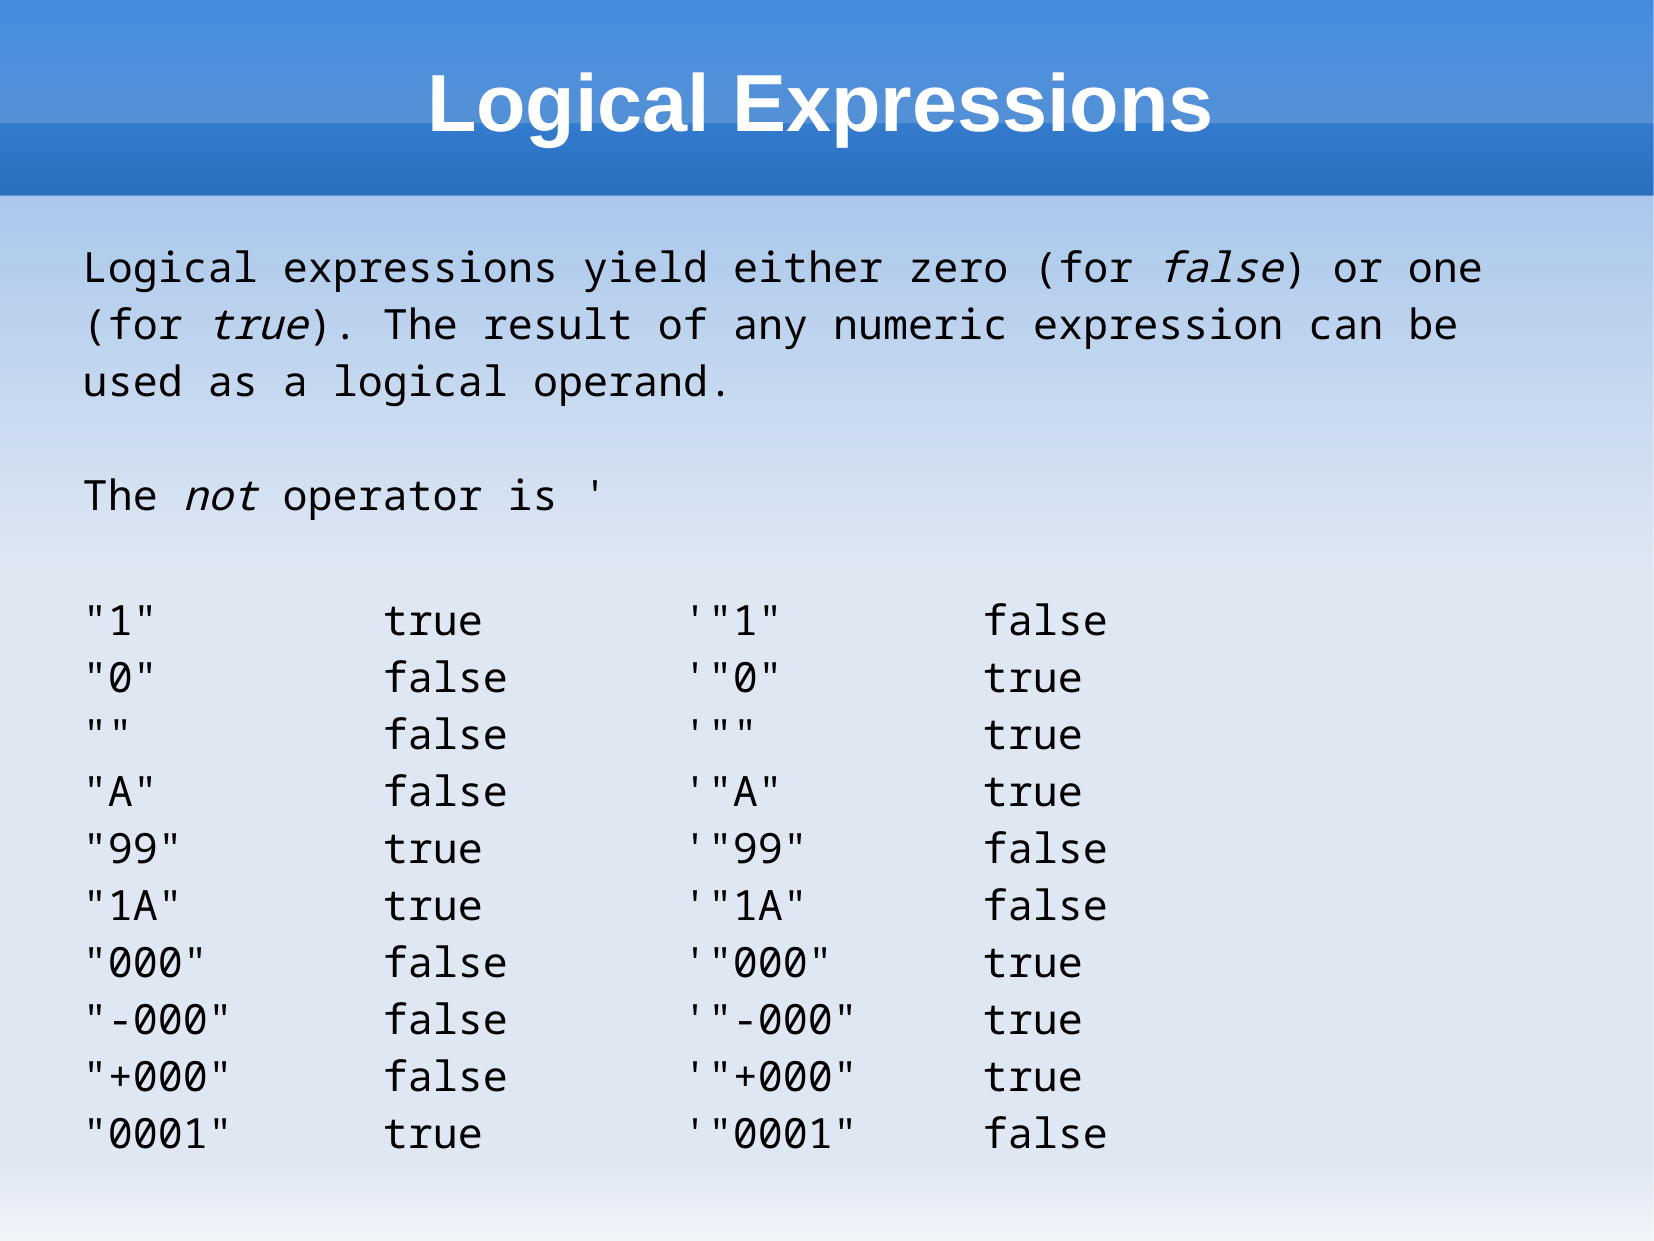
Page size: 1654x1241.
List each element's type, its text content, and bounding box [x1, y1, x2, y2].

picture [0, 0, 1654, 1241]
title Logical Expressions [76, 0, 1565, 208]
subtitle Logical expressions yield either zero (for false) or one (for true). The result of any numeric expression can be used as a logical operand. The not operator is ' "1" true '"1" false "0" false '"0" true "" false '"" true "A" false '"A" true "99" true '"99" false "1A" true '"1A" false "000" false '"000" true "-000" false '"-000" true "+000" false '"+000" true "0001" true '"0001" false [82, 290, 1571, 1109]
